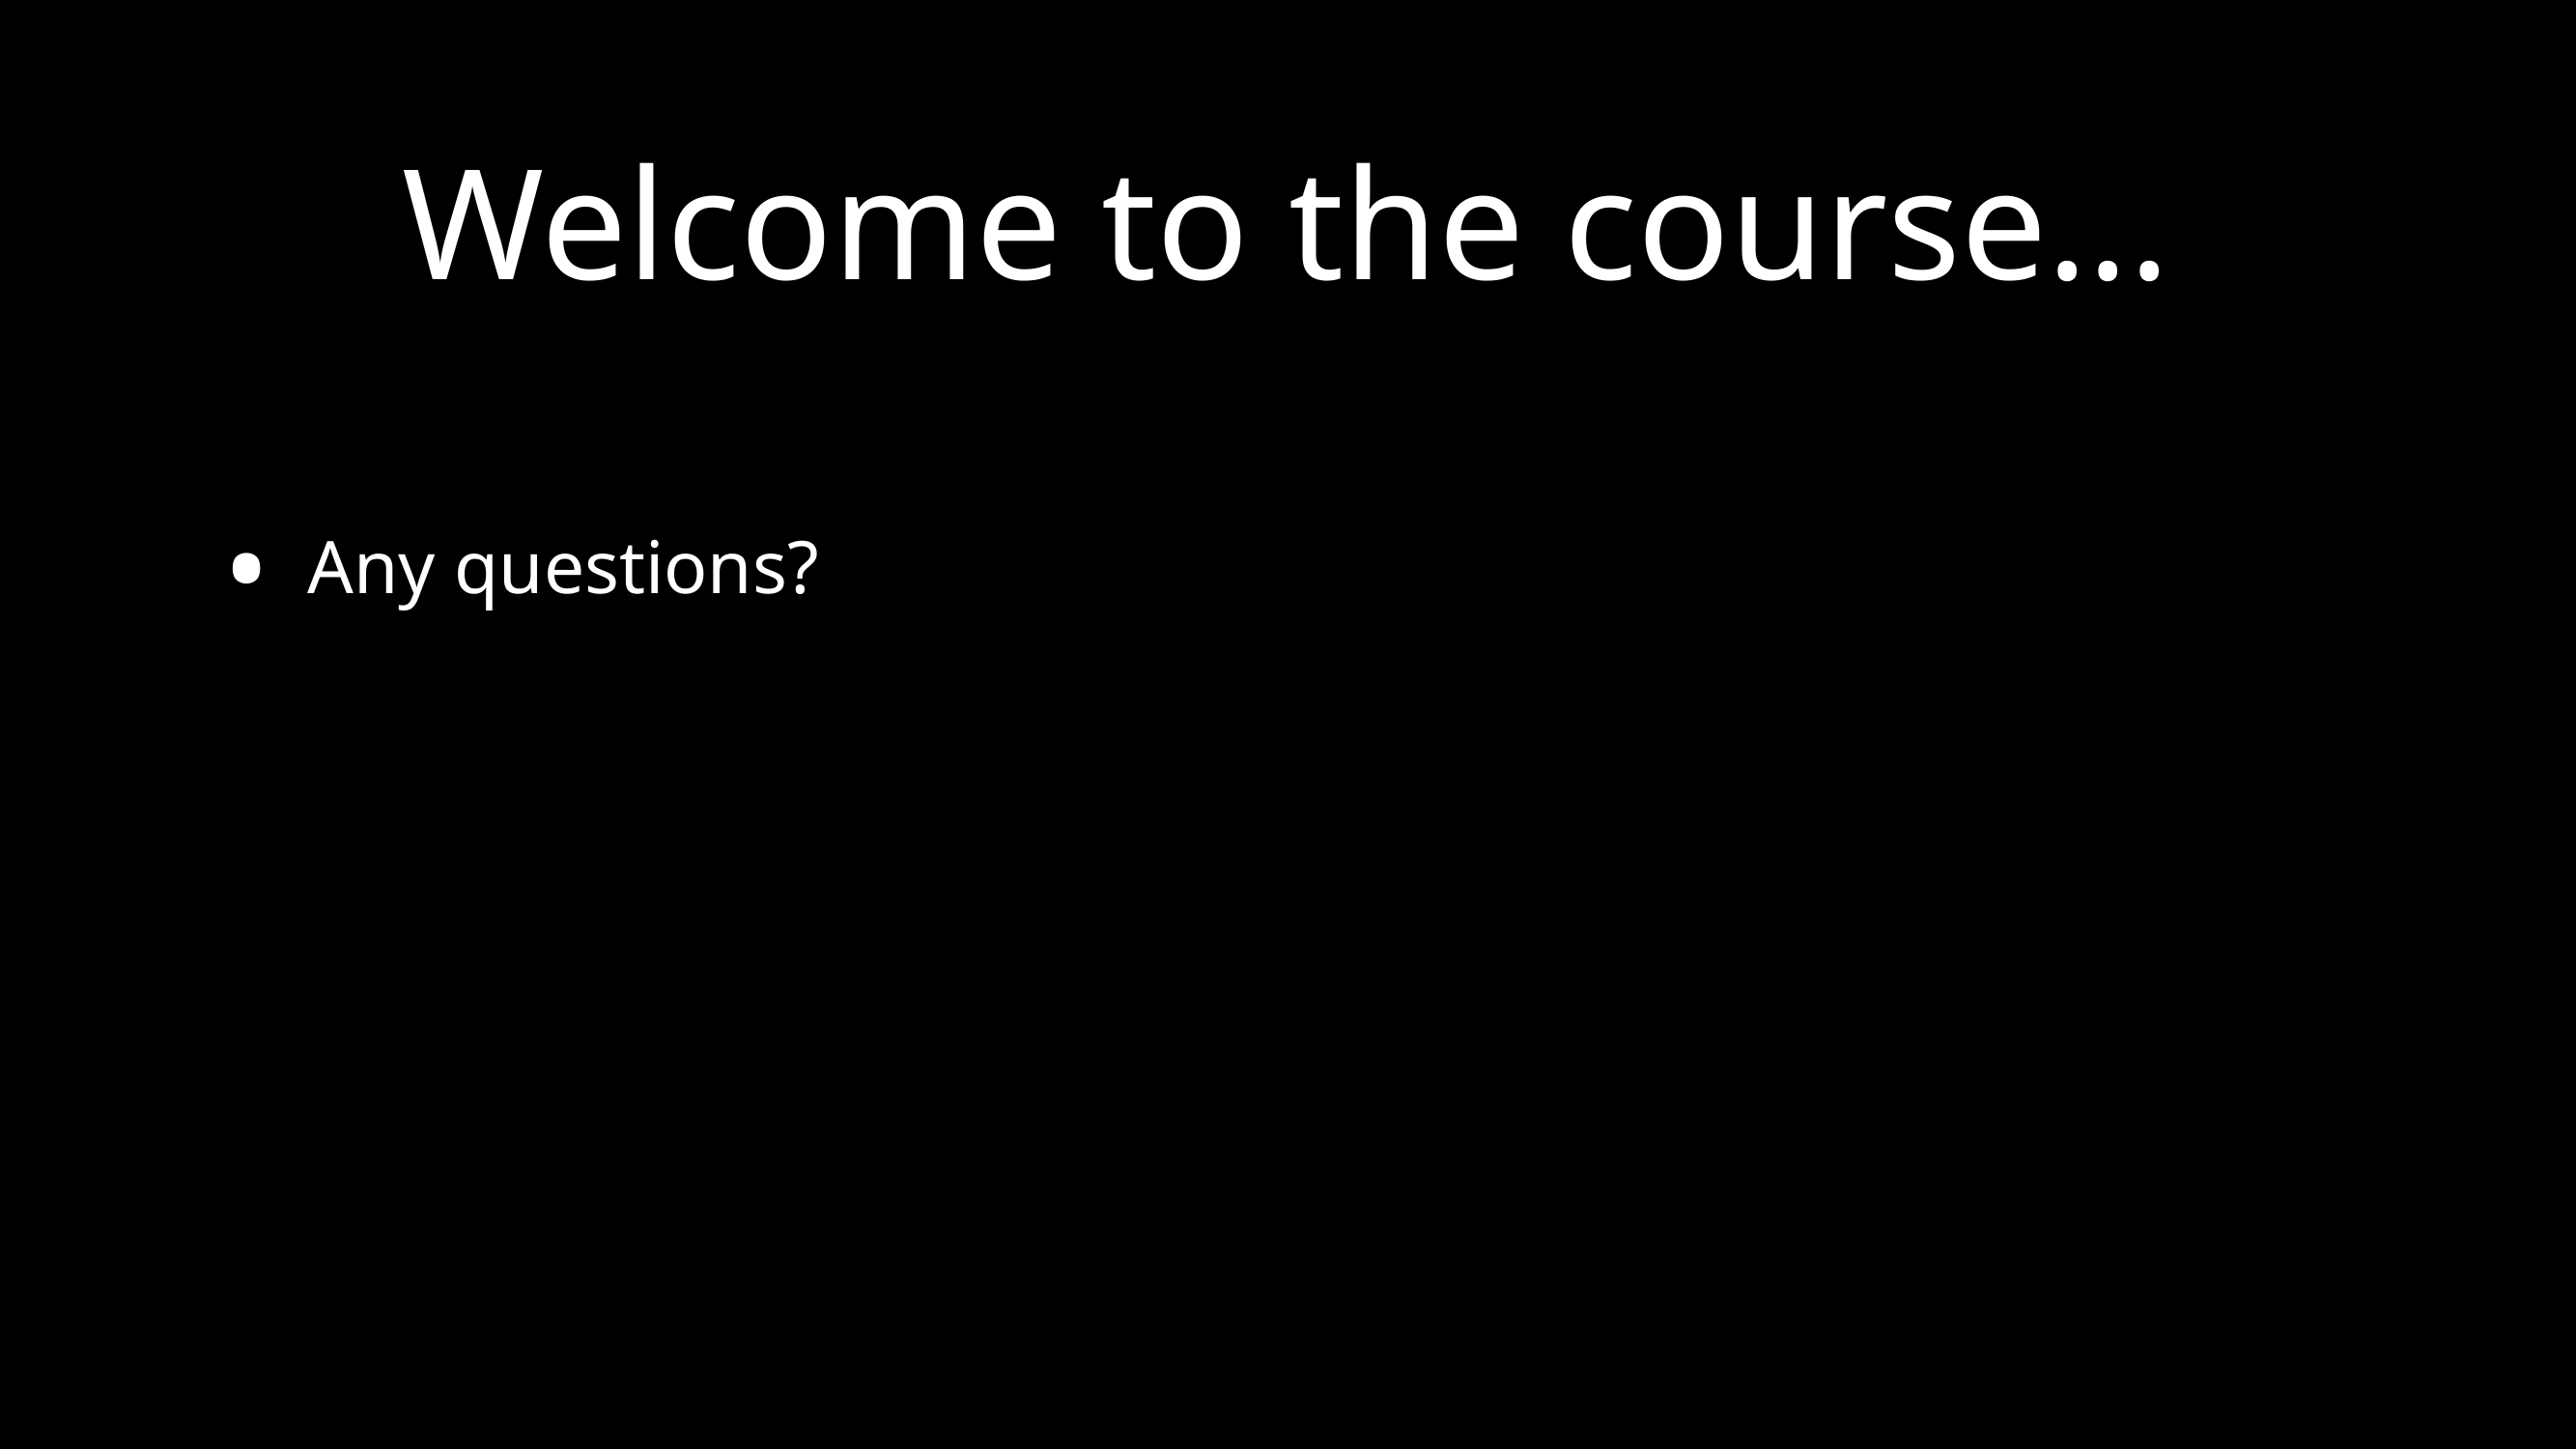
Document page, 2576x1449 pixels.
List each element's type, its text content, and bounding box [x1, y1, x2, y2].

list Any questions? [183, 412, 2392, 719]
title Welcome to the course... [183, 38, 2392, 403]
